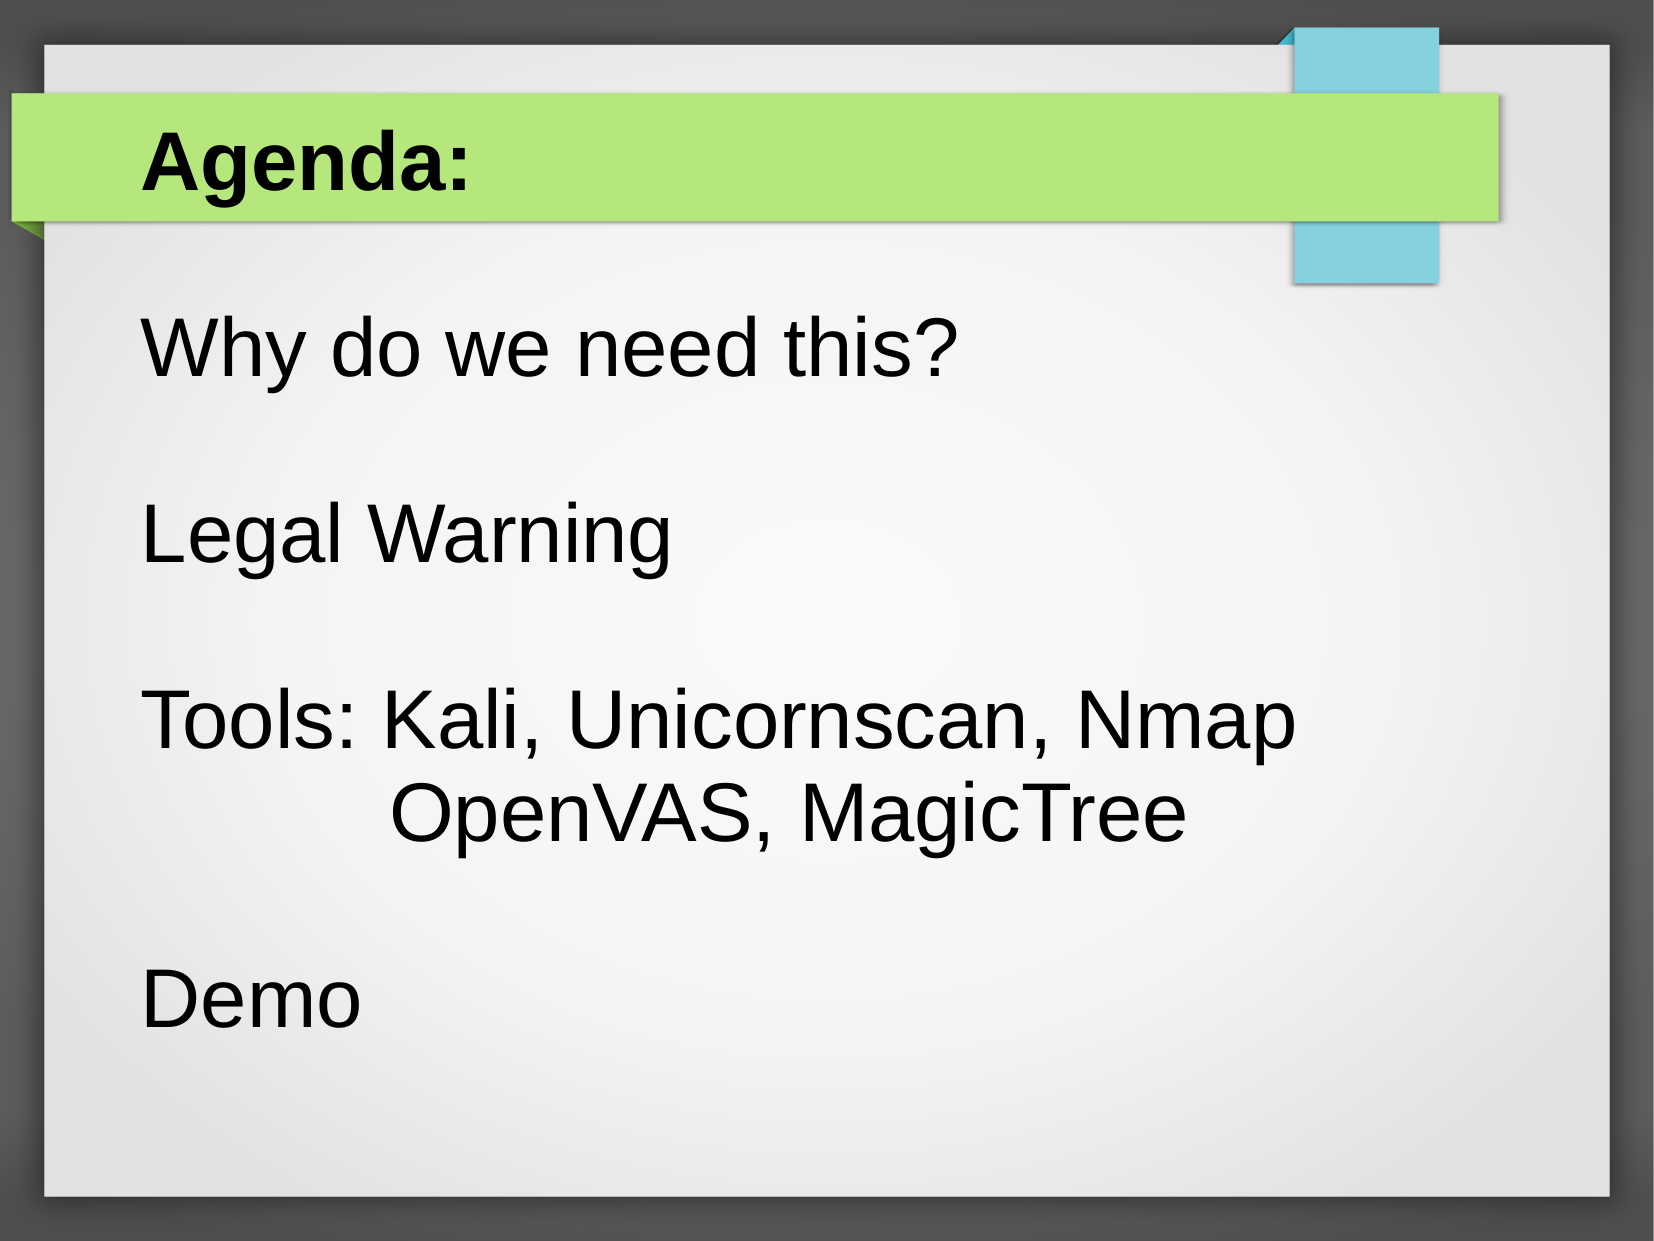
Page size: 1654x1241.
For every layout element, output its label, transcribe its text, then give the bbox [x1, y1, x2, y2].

picture [0, 0, 1654, 1241]
text_box Agenda: Why do we need this? Legal Warning Tools: Kali, Unicornscan, Nmap OpenVAS, MagicTree Demo [126, 108, 1313, 1054]
